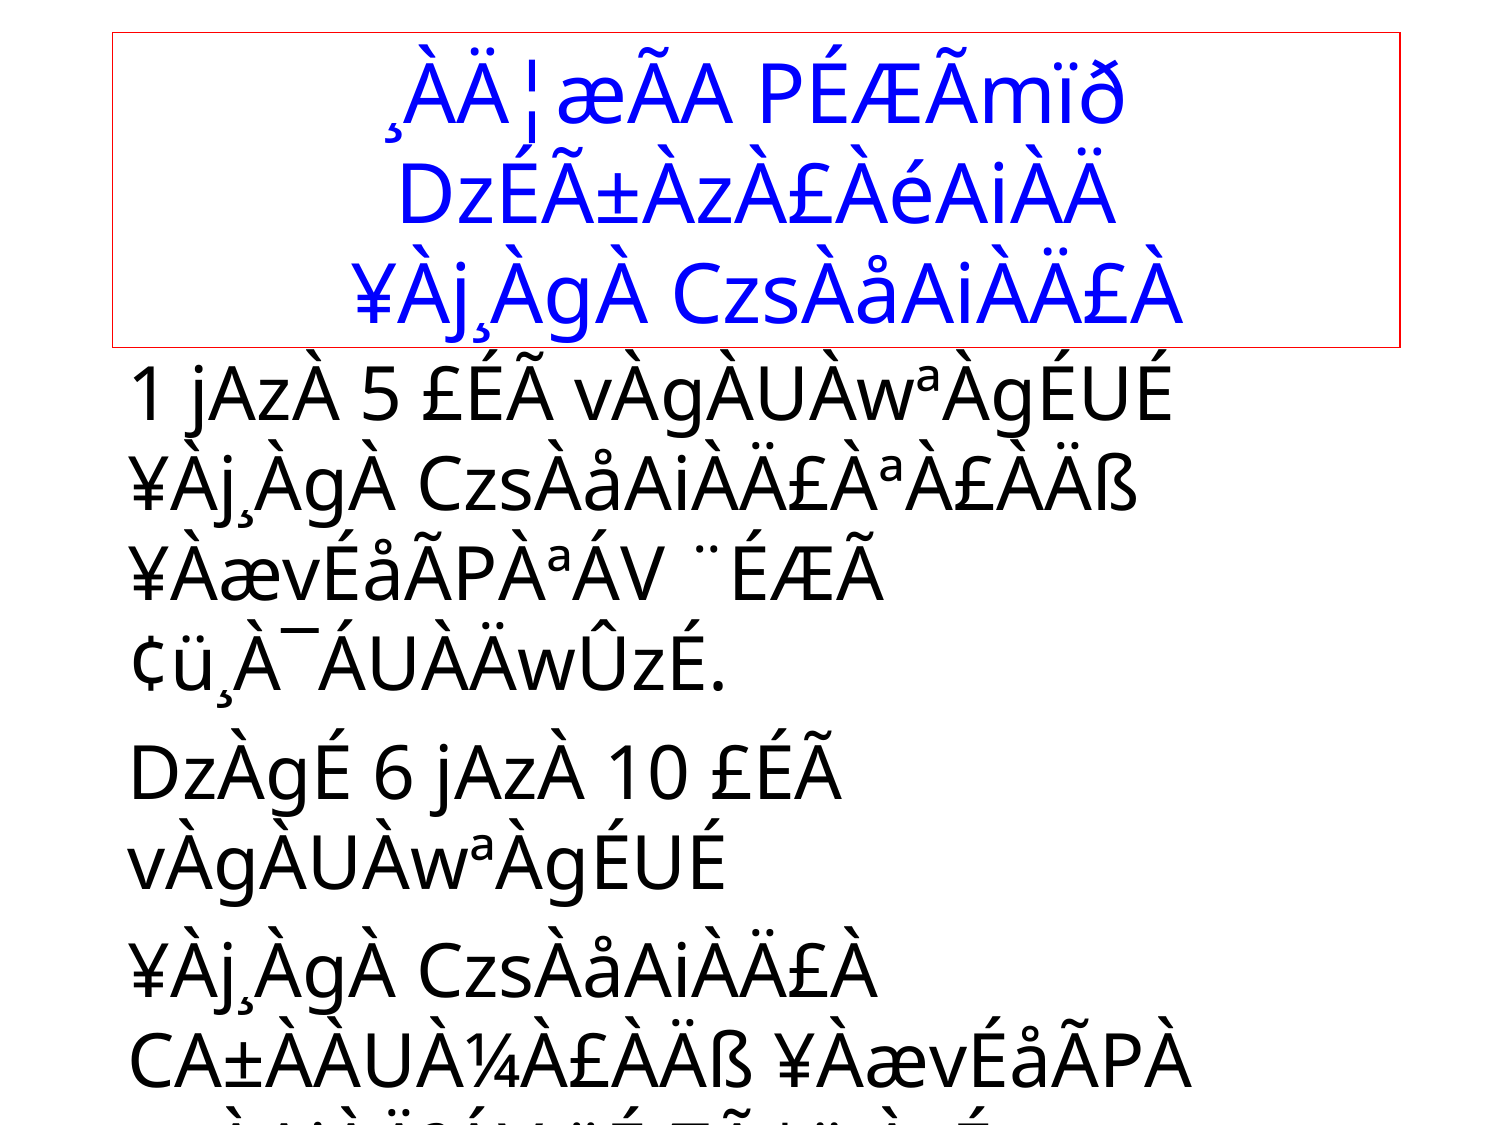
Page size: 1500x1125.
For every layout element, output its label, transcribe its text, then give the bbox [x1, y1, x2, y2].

title ¸ÀÄ¦æÃA PÉÆÃmïð DzÉÃ±ÀzÀ£ÀéAiÀÄ ¥Àj¸ÀgÀ CzsÀåAiÀÄ£À [112, 74, 1401, 305]
text_box 1 jAzÀ 5 £ÉÃ vÀgÀUÀwªÀgÉUÉ ¥Àj¸ÀgÀ CzsÀåAiÀÄ£ÀªÀ£ÀÄß ¥ÀævÉåÃPÀªÁV ¨ÉÆÃ¢ü¸À¯ÁUÀÄwÛzÉ. DzÀgÉ 6 jAzÀ 10 £ÉÃ vÀgÀUÀwªÀgÉUÉ ¥Àj¸ÀgÀ CzsÀåAiÀÄ£À CA±ÀÀUÀ¼À£ÀÄß ¥ÀævÉåÃPÀ «µÀAiÀÄªÁV ¨ÉÆÃ¢ü¸ÀzÉ, EzÀgÀ°è£À «µÀAiÀÄUÀ¼À£ÀÄß ¸ÀªÀiÁd «eÁÕ£À ªÀÄvÀÄÛ ¸ÁªÀiÁ£Àå «eÁÕ£À ¥ÀoÀåªÀ¸ÀÄÛ«£À°è ¸ÉÃ¥ÀðqÉ ªÀiÁqÀ¯ÁVzÉÉ. [112, 338, 1378, 1021]
